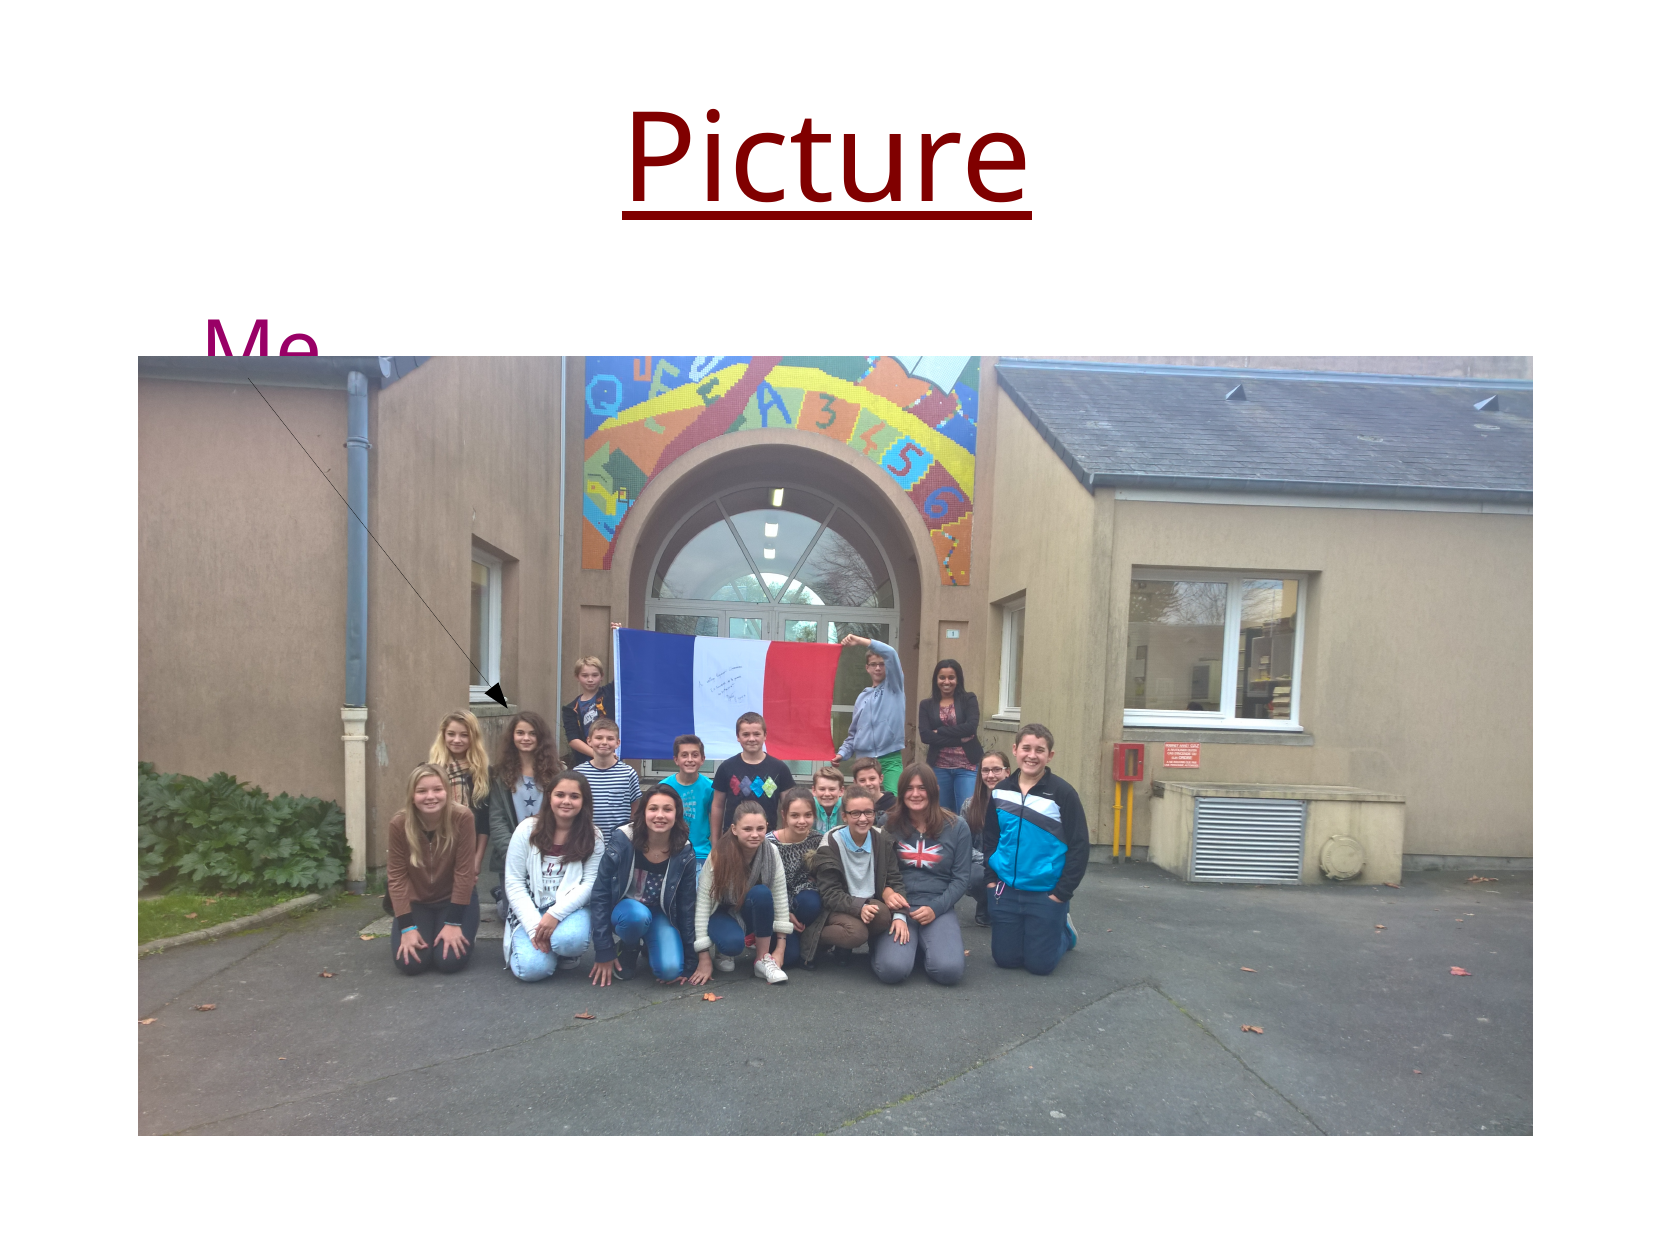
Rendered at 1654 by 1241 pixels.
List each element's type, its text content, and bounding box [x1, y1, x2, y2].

picture [138, 356, 1533, 1136]
list Me [82, 290, 1571, 1010]
title Picture [82, 49, 1571, 257]
